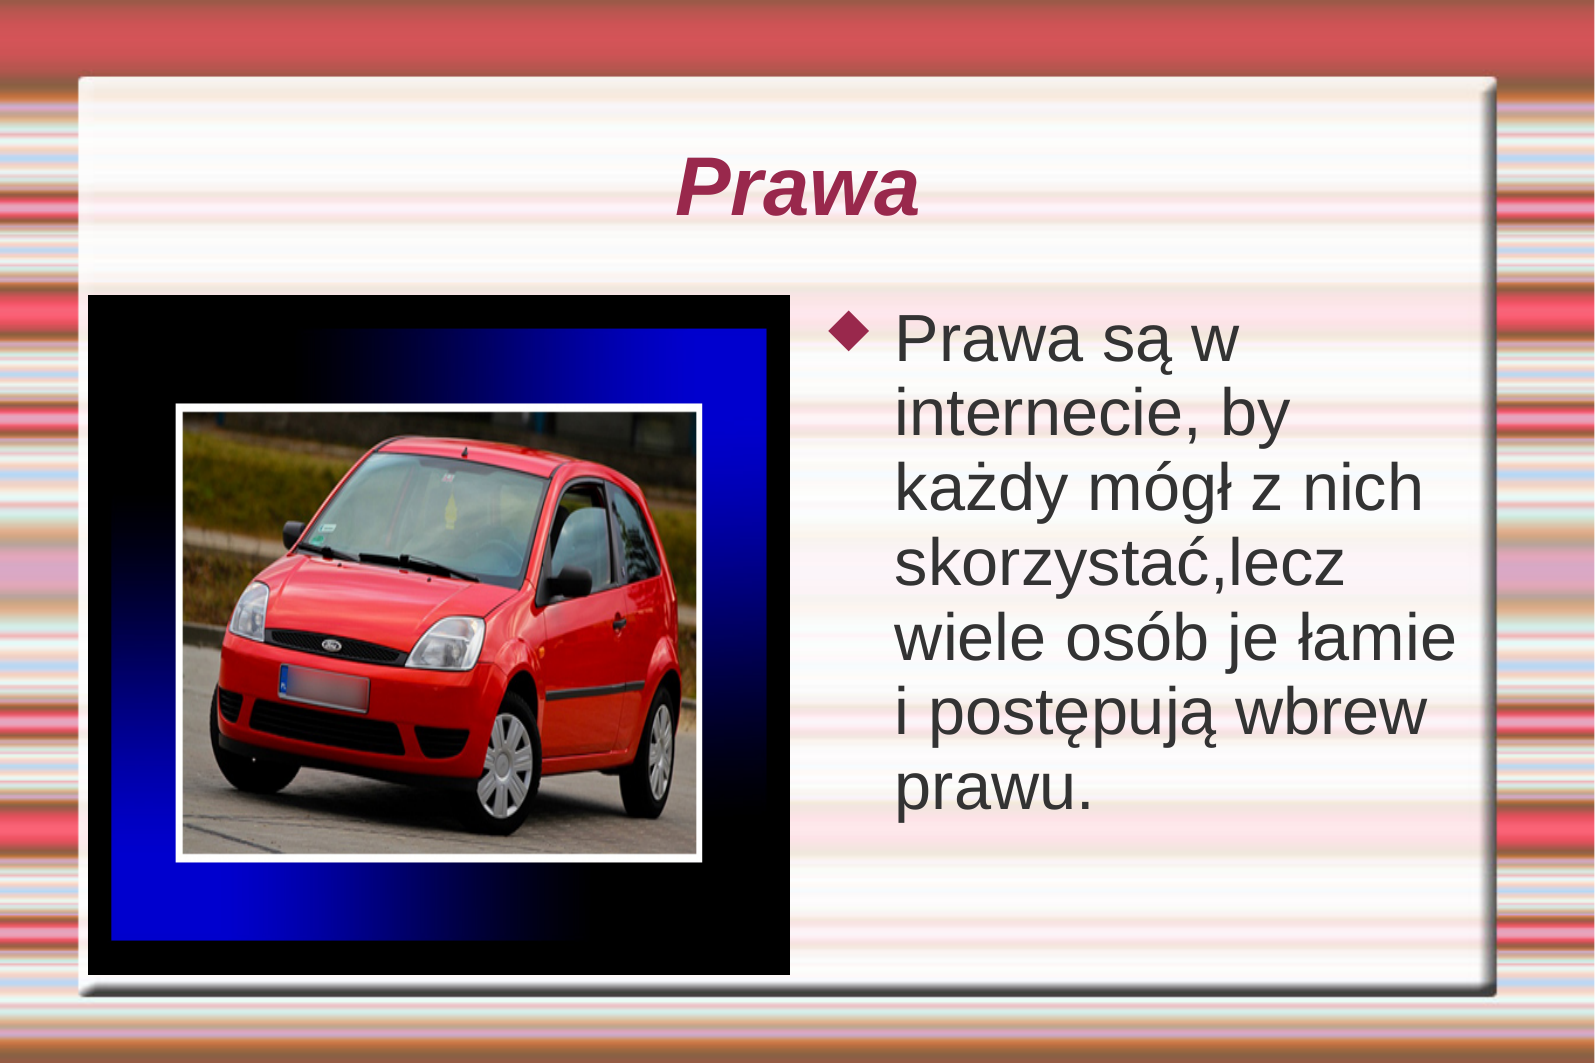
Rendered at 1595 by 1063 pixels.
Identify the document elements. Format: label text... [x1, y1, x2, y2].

picture [0, 0, 1595, 1063]
title Prawa [117, 98, 1479, 276]
list Prawa są w internecie, by każdy mógł z nich skorzystać,lecz wiele osób je łamie i postępują wbrew prawu. [812, 300, 1463, 971]
